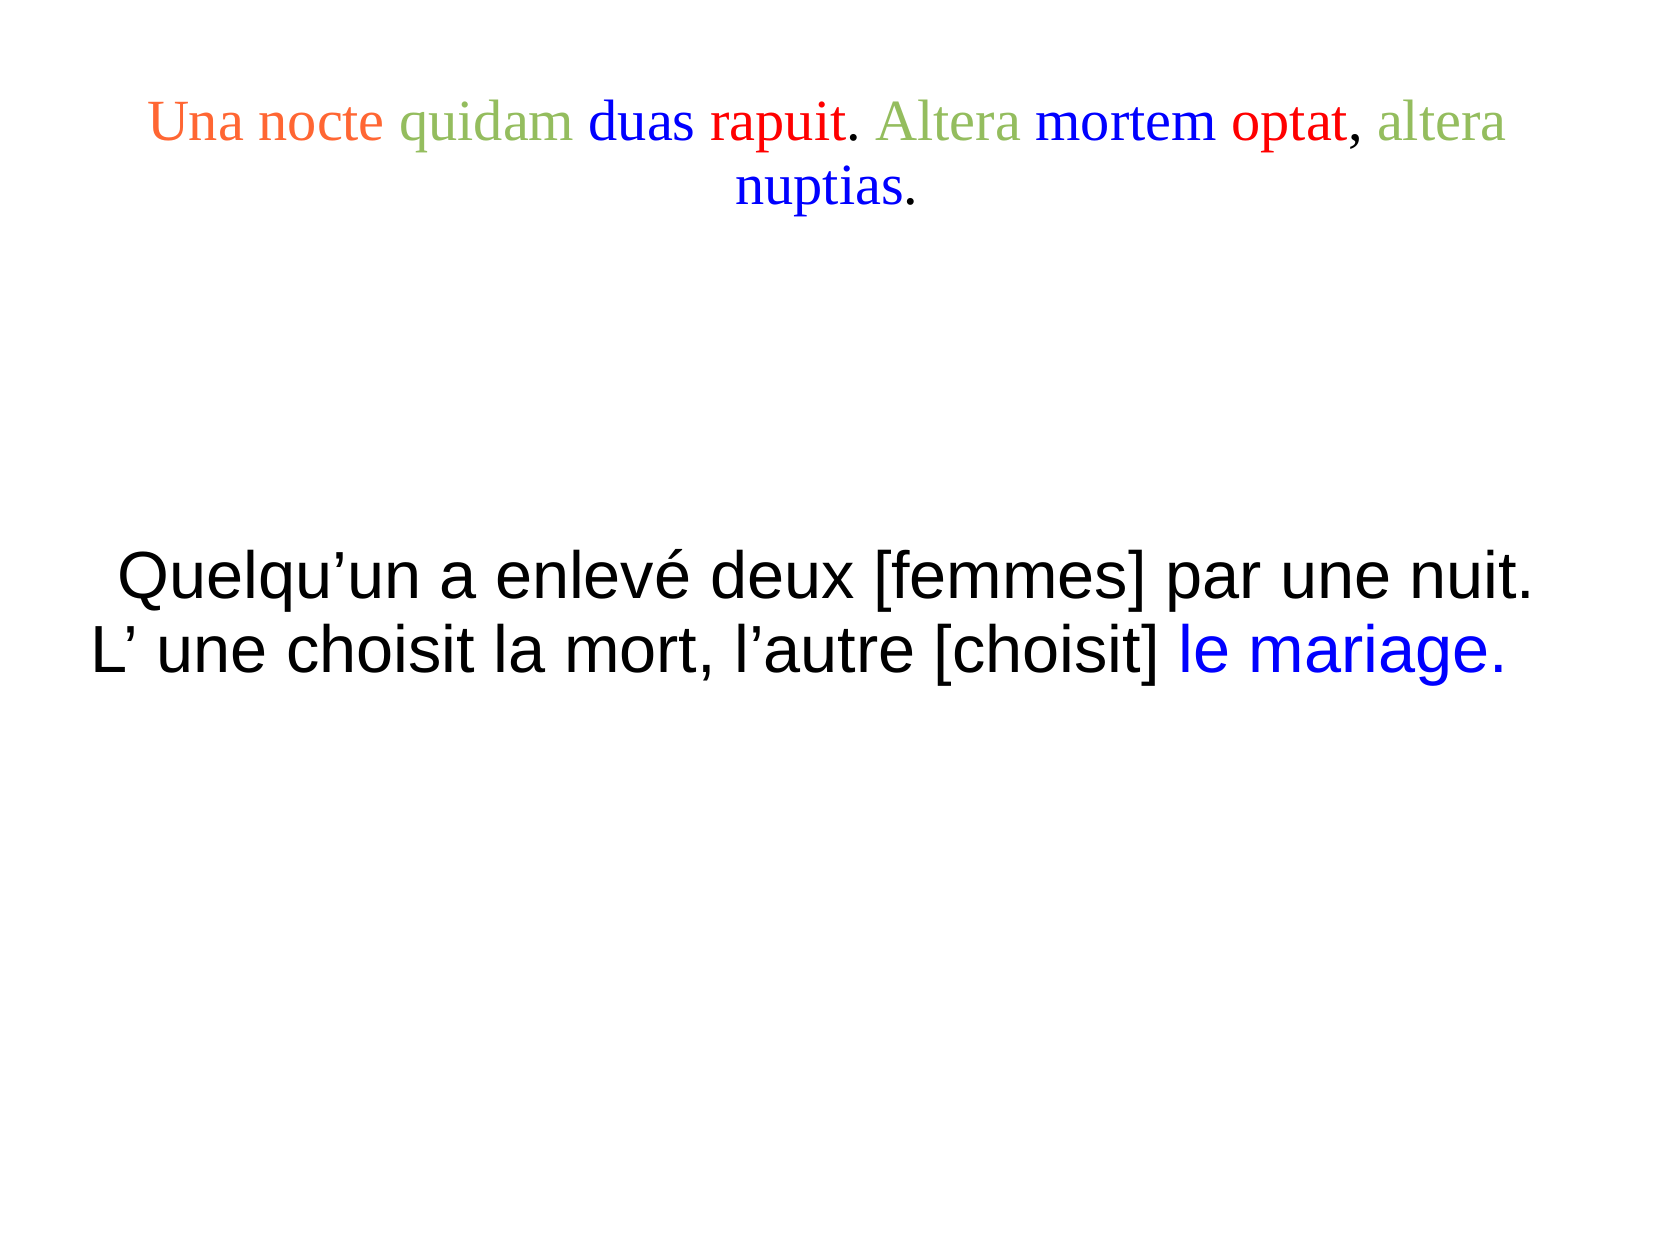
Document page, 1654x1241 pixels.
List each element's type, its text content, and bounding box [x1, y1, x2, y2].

title Una nocte quidam duas rapuit. Altera mortem optat, altera nuptias. [82, 49, 1571, 257]
subtitle Quelqu’un a enlevé deux [femmes] par une nuit. L’ une choisit la mort, l’autre [choisit] le mariage. [82, 290, 1571, 1010]
